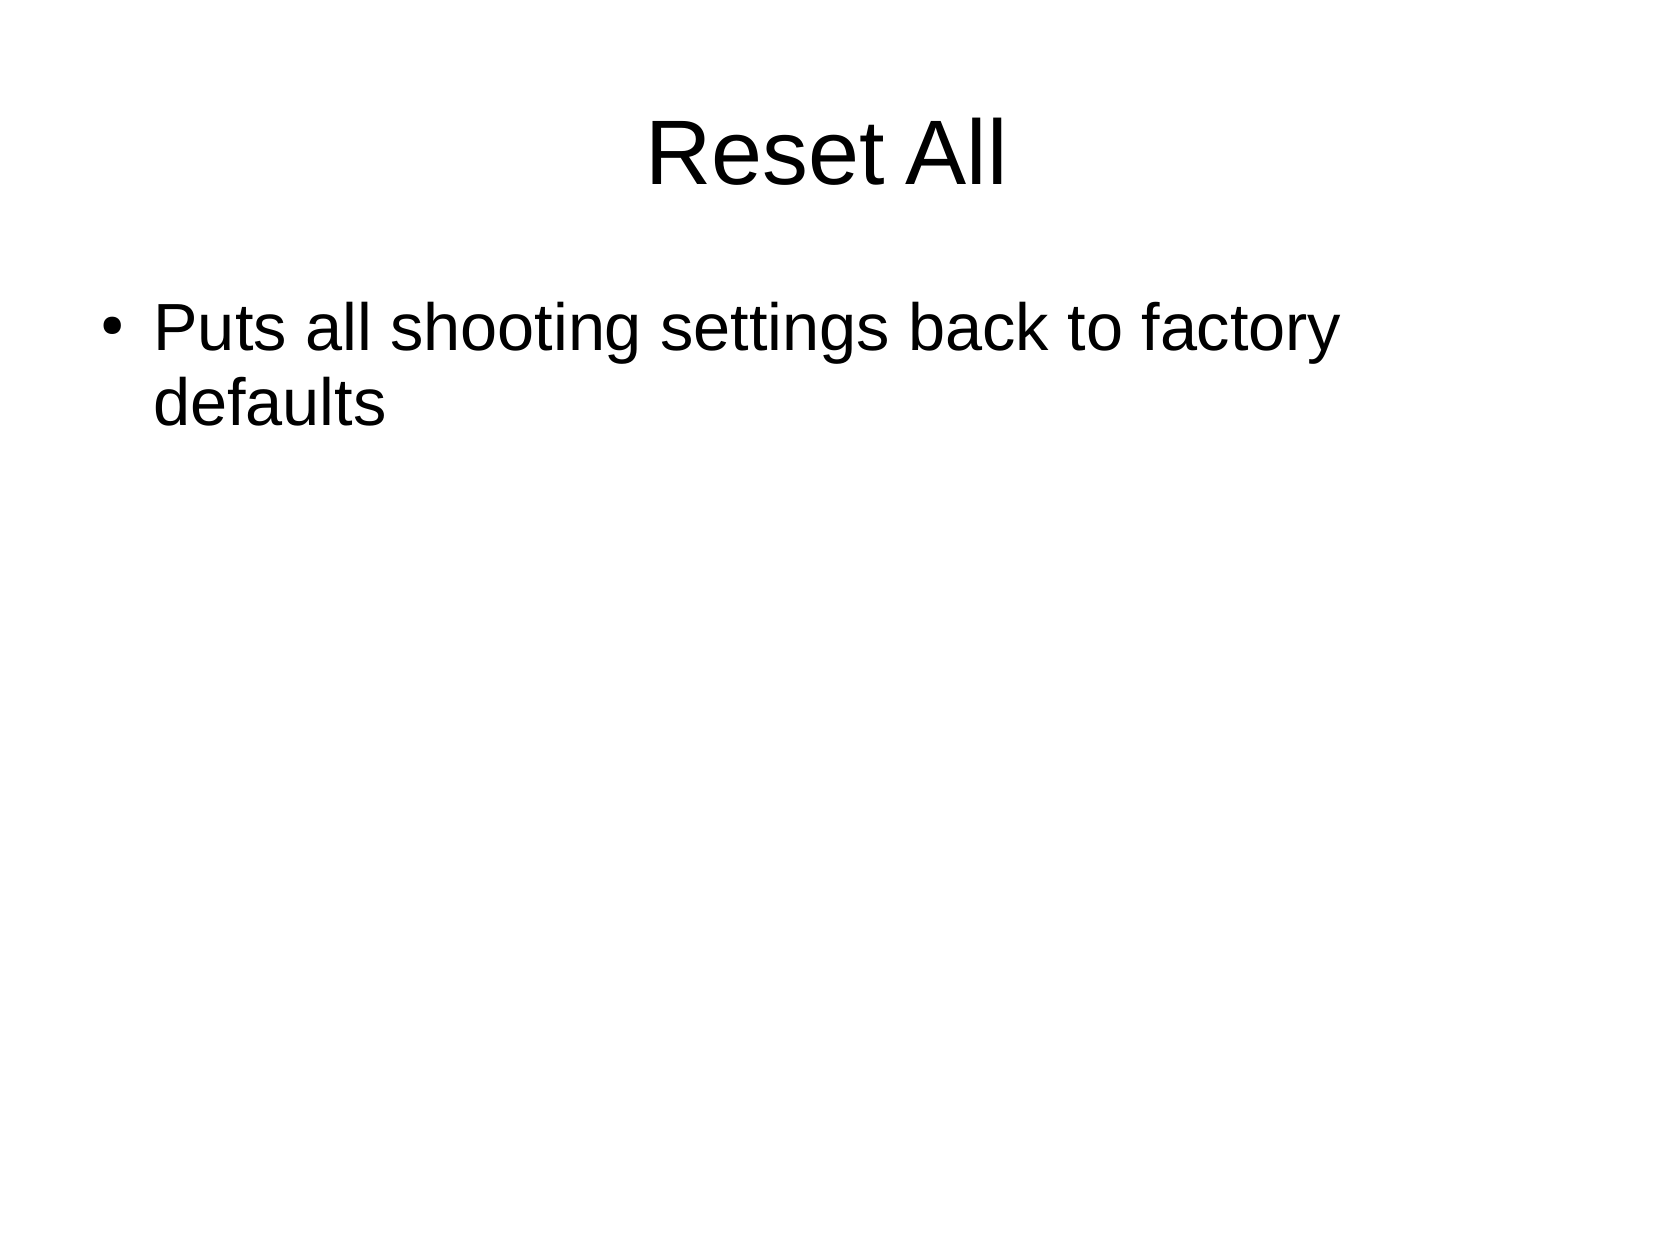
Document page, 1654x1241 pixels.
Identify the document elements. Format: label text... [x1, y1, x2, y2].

title Reset All [82, 49, 1571, 257]
list Puts all shooting settings back to factory defaults [82, 290, 1571, 1010]
